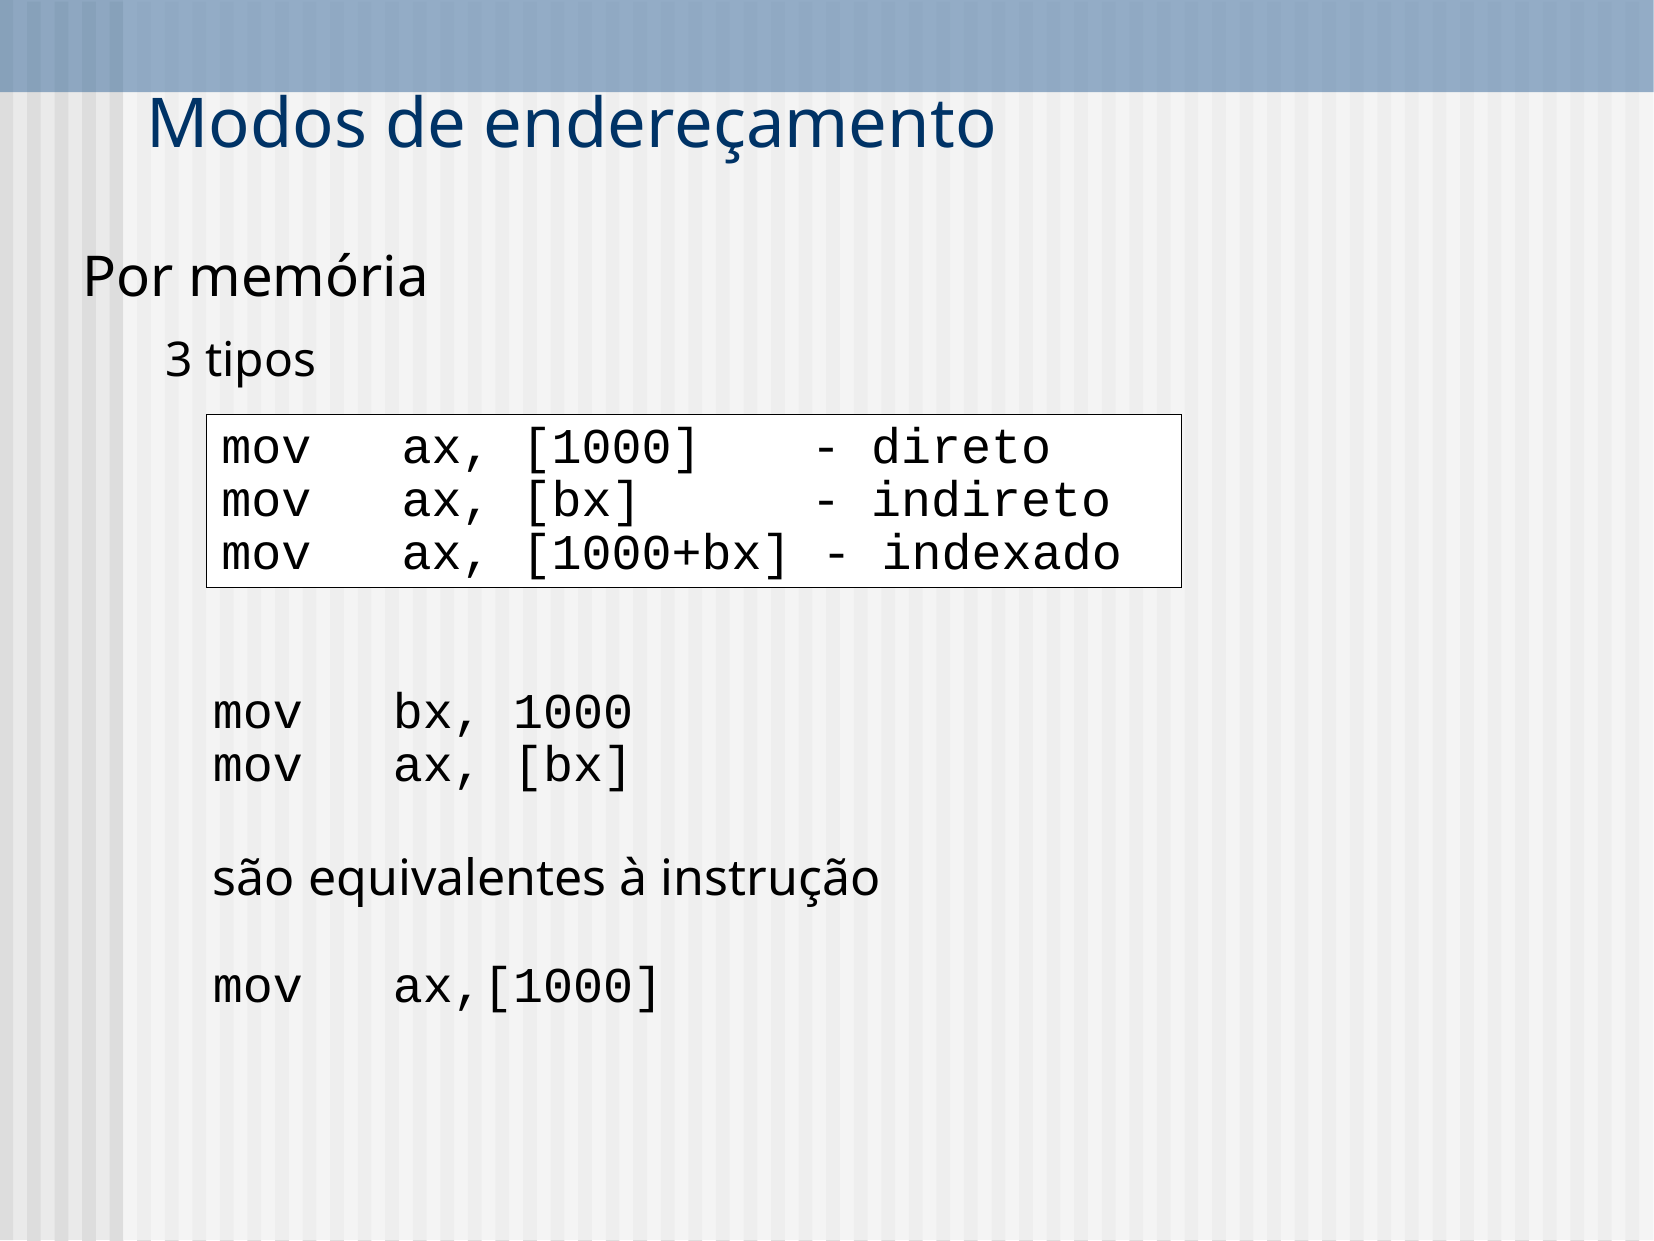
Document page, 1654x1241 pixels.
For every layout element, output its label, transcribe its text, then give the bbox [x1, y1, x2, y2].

list Por memória 3 tipos [82, 236, 1571, 414]
text_box mov bx, 1000 mov ax, [bx] são equivalentes à instrução mov ax,[1000] [198, 679, 1128, 1012]
text_box mov ax, [1000] - direto mov ax, [bx] - indireto mov ax, [1000+bx] - indexado [206, 414, 1182, 584]
title Modos de endereçamento [146, 36, 1536, 204]
